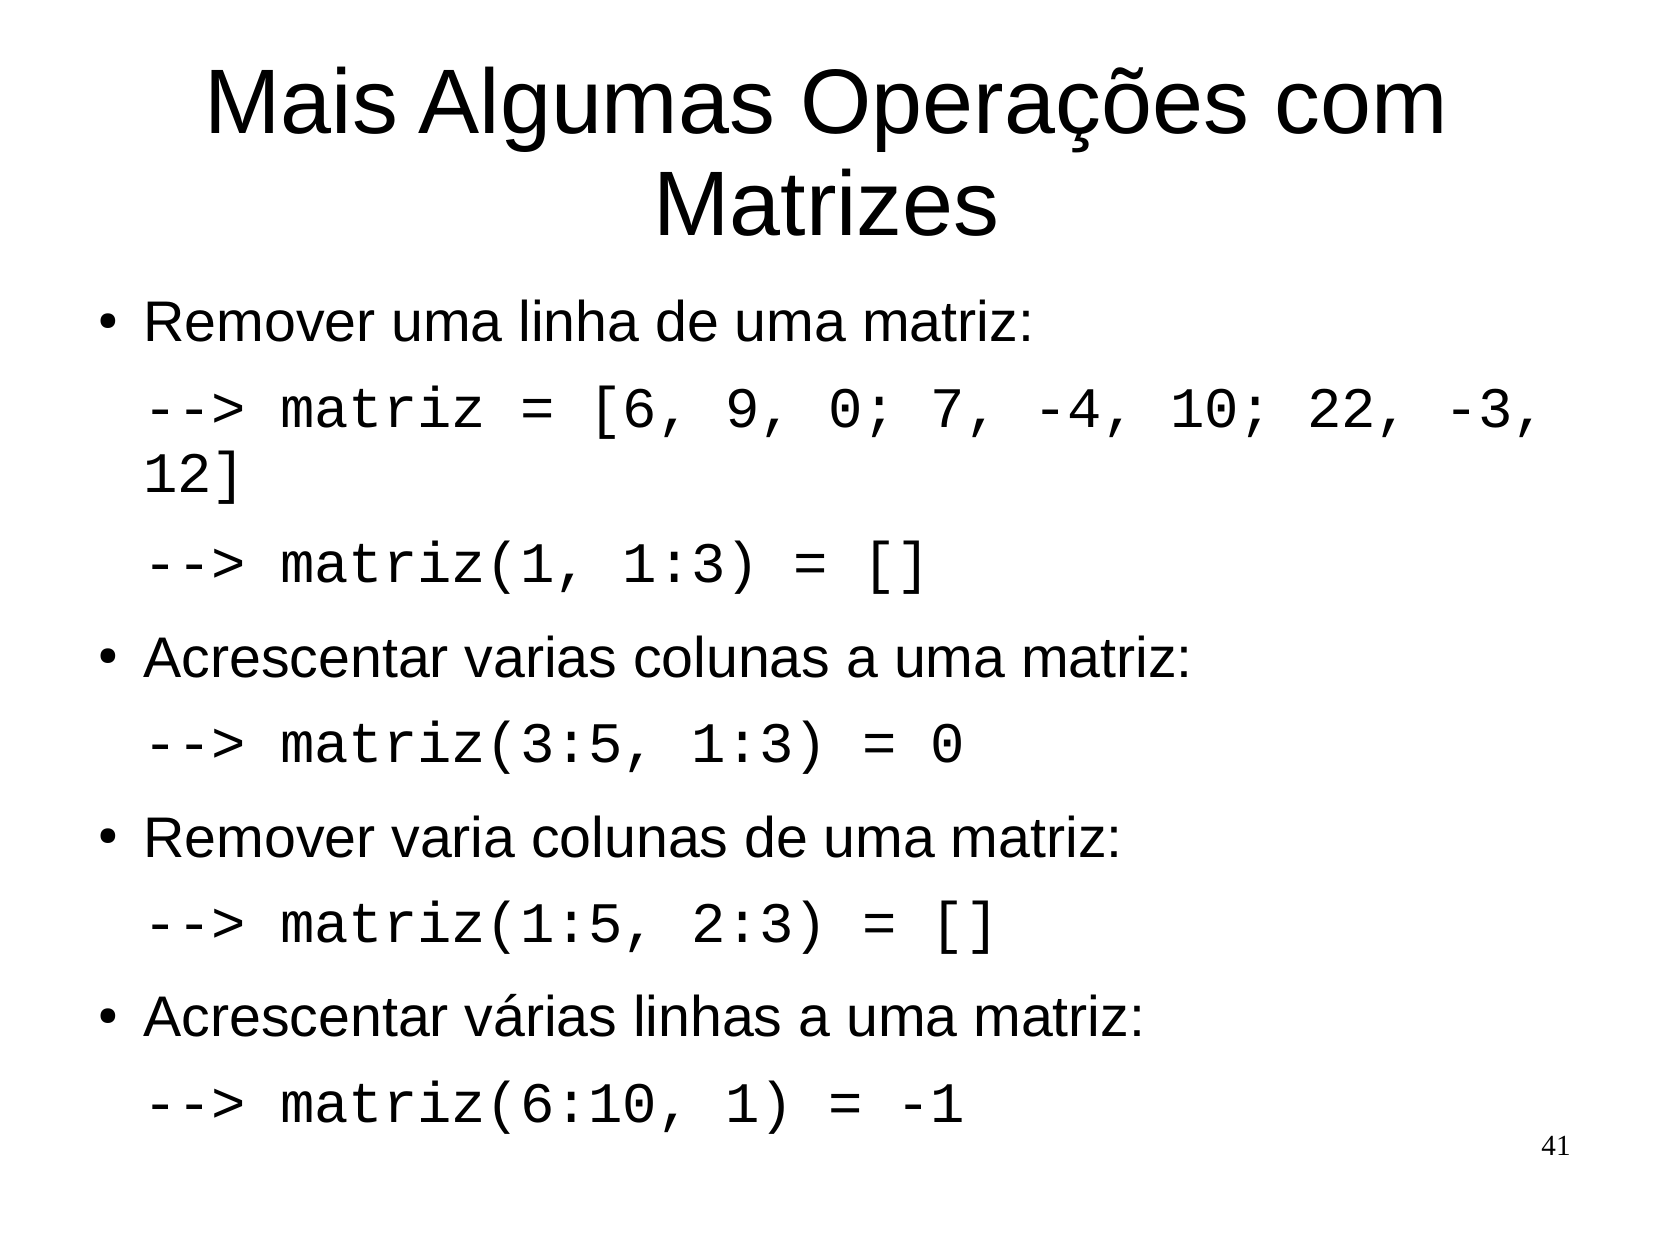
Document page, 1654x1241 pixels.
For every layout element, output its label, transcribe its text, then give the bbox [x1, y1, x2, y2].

list Remover uma linha de uma matriz: --> matriz = [6, 9, 0; 7, -4, 10; 22, -3, 12] --> matriz(1, 1:3) = [] Acrescentar varias colunas a uma matriz: --> matriz(3:5, 1:3) = 0 Remover varia colunas de uma matriz: --> matriz(1:5, 2:3) = [] Acrescentar várias linhas a uma matriz: --> matriz(6:10, 1) = -1 [82, 290, 1571, 1146]
title Mais Algumas Operações com Matrizes [82, 49, 1571, 257]
